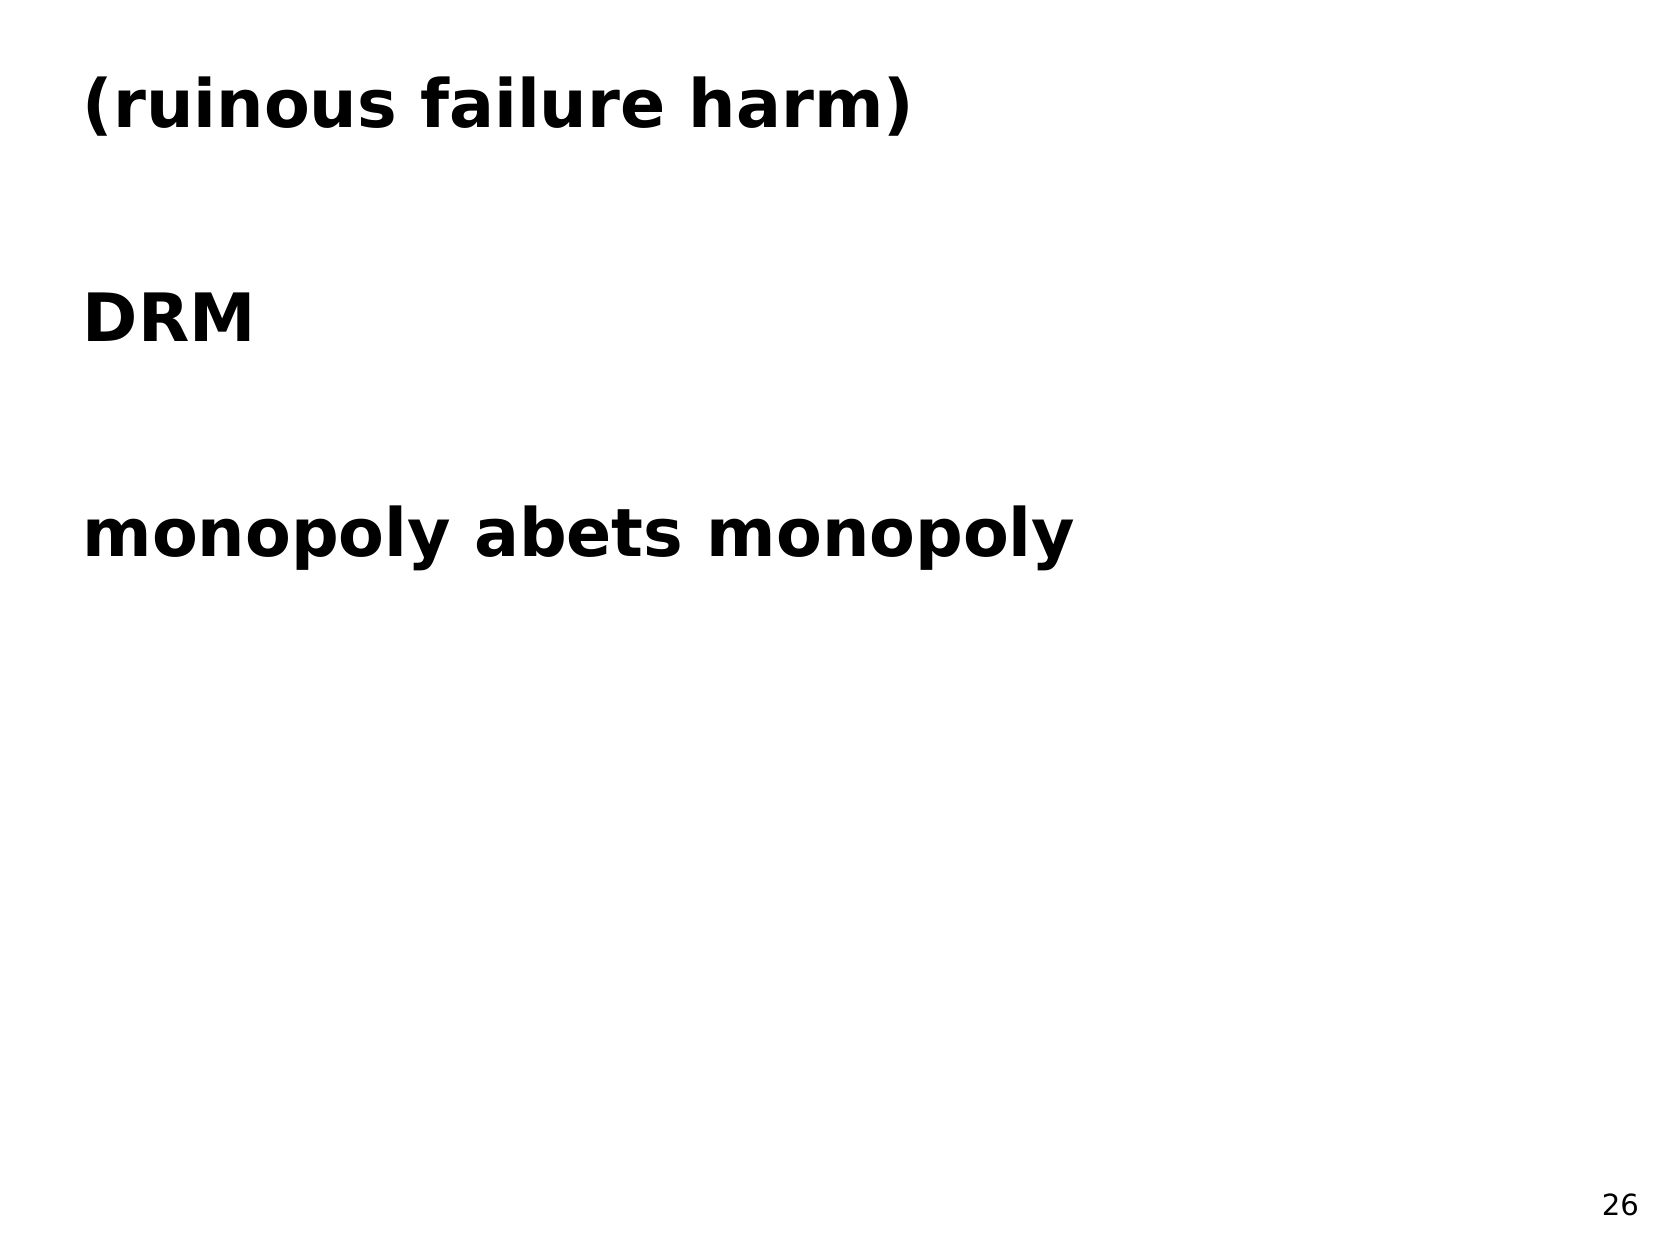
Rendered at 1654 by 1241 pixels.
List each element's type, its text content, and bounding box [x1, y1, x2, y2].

list (ruinous failure harm) DRM monopoly abets monopoly [82, 65, 1571, 1062]
